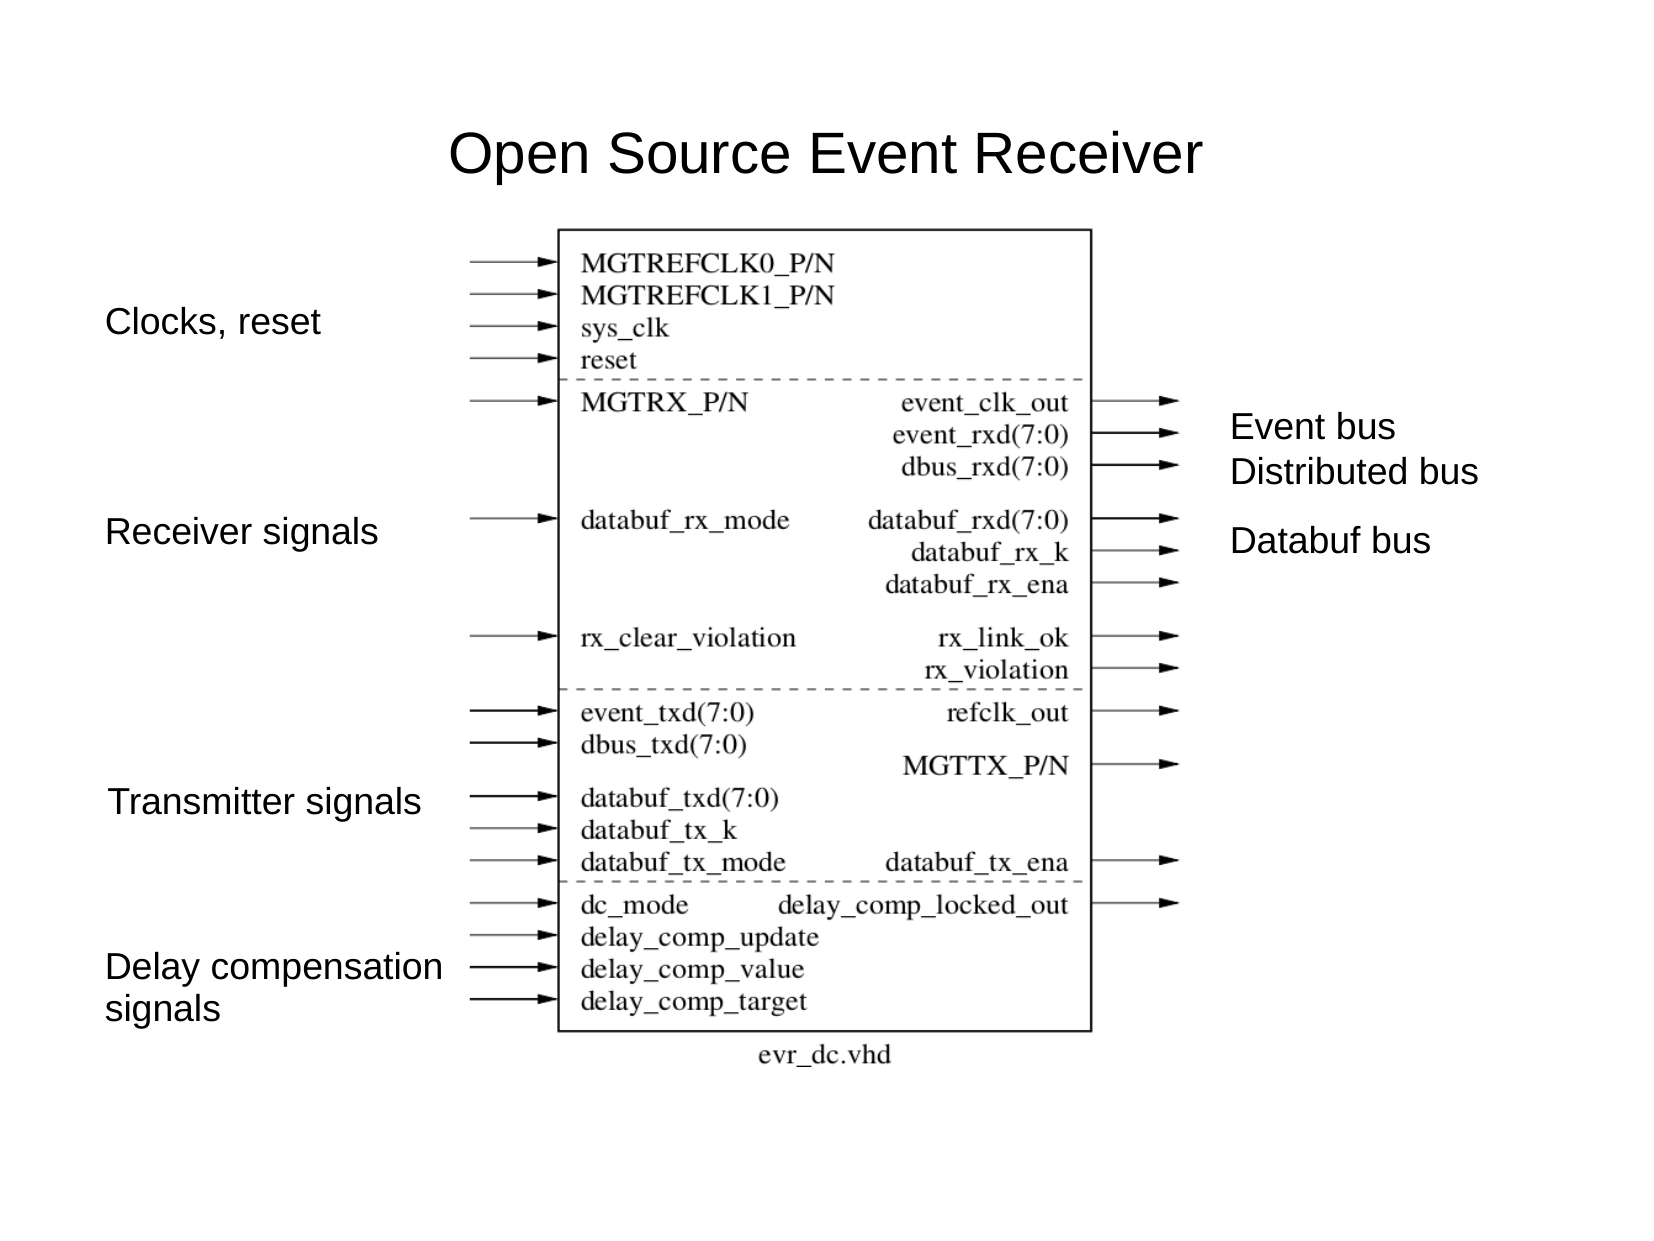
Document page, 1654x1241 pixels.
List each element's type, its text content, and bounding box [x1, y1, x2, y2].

text_box Clocks, reset [90, 292, 336, 346]
text_box Event bus [1215, 397, 1519, 451]
text_box Transmitter signals [92, 772, 436, 826]
text_box Delay compensation signals [90, 937, 458, 1028]
text_box Databuf bus [1215, 512, 1519, 565]
text_box Distributed bus [1215, 451, 1519, 496]
text_box Receiver signals [90, 502, 394, 556]
title Open Source Event Receiver [82, 49, 1571, 257]
picture [465, 225, 1185, 1067]
